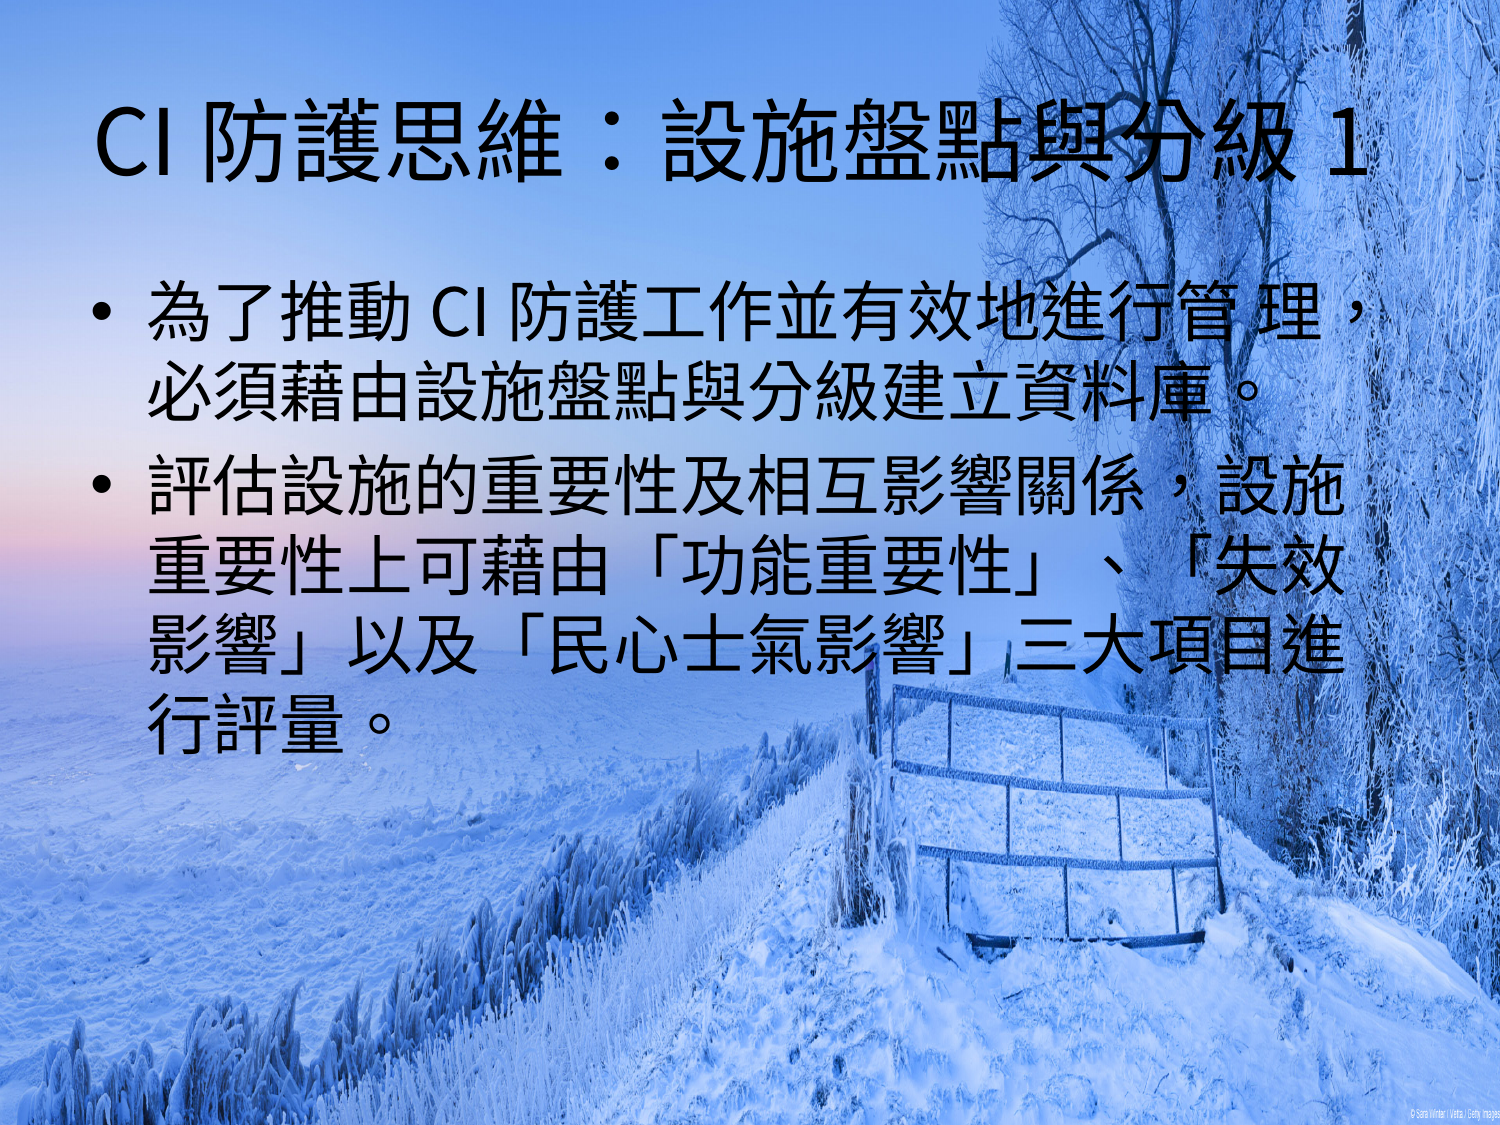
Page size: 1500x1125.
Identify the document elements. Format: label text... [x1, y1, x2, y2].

picture [0, 0, 1500, 1125]
title CI防護思維：設施盤點與分級1 [41, 45, 1425, 233]
list 為了推動CI防護工作並有效地進行管 理，必須藉由設施盤點與分級建立資料庫。 評估設施的重要性及相互影響關係，設施重要性上可藉由「功能重要性」、「失效影響」以及「民心士氣影響」三大項目進行評量。 [75, 262, 1425, 1005]
